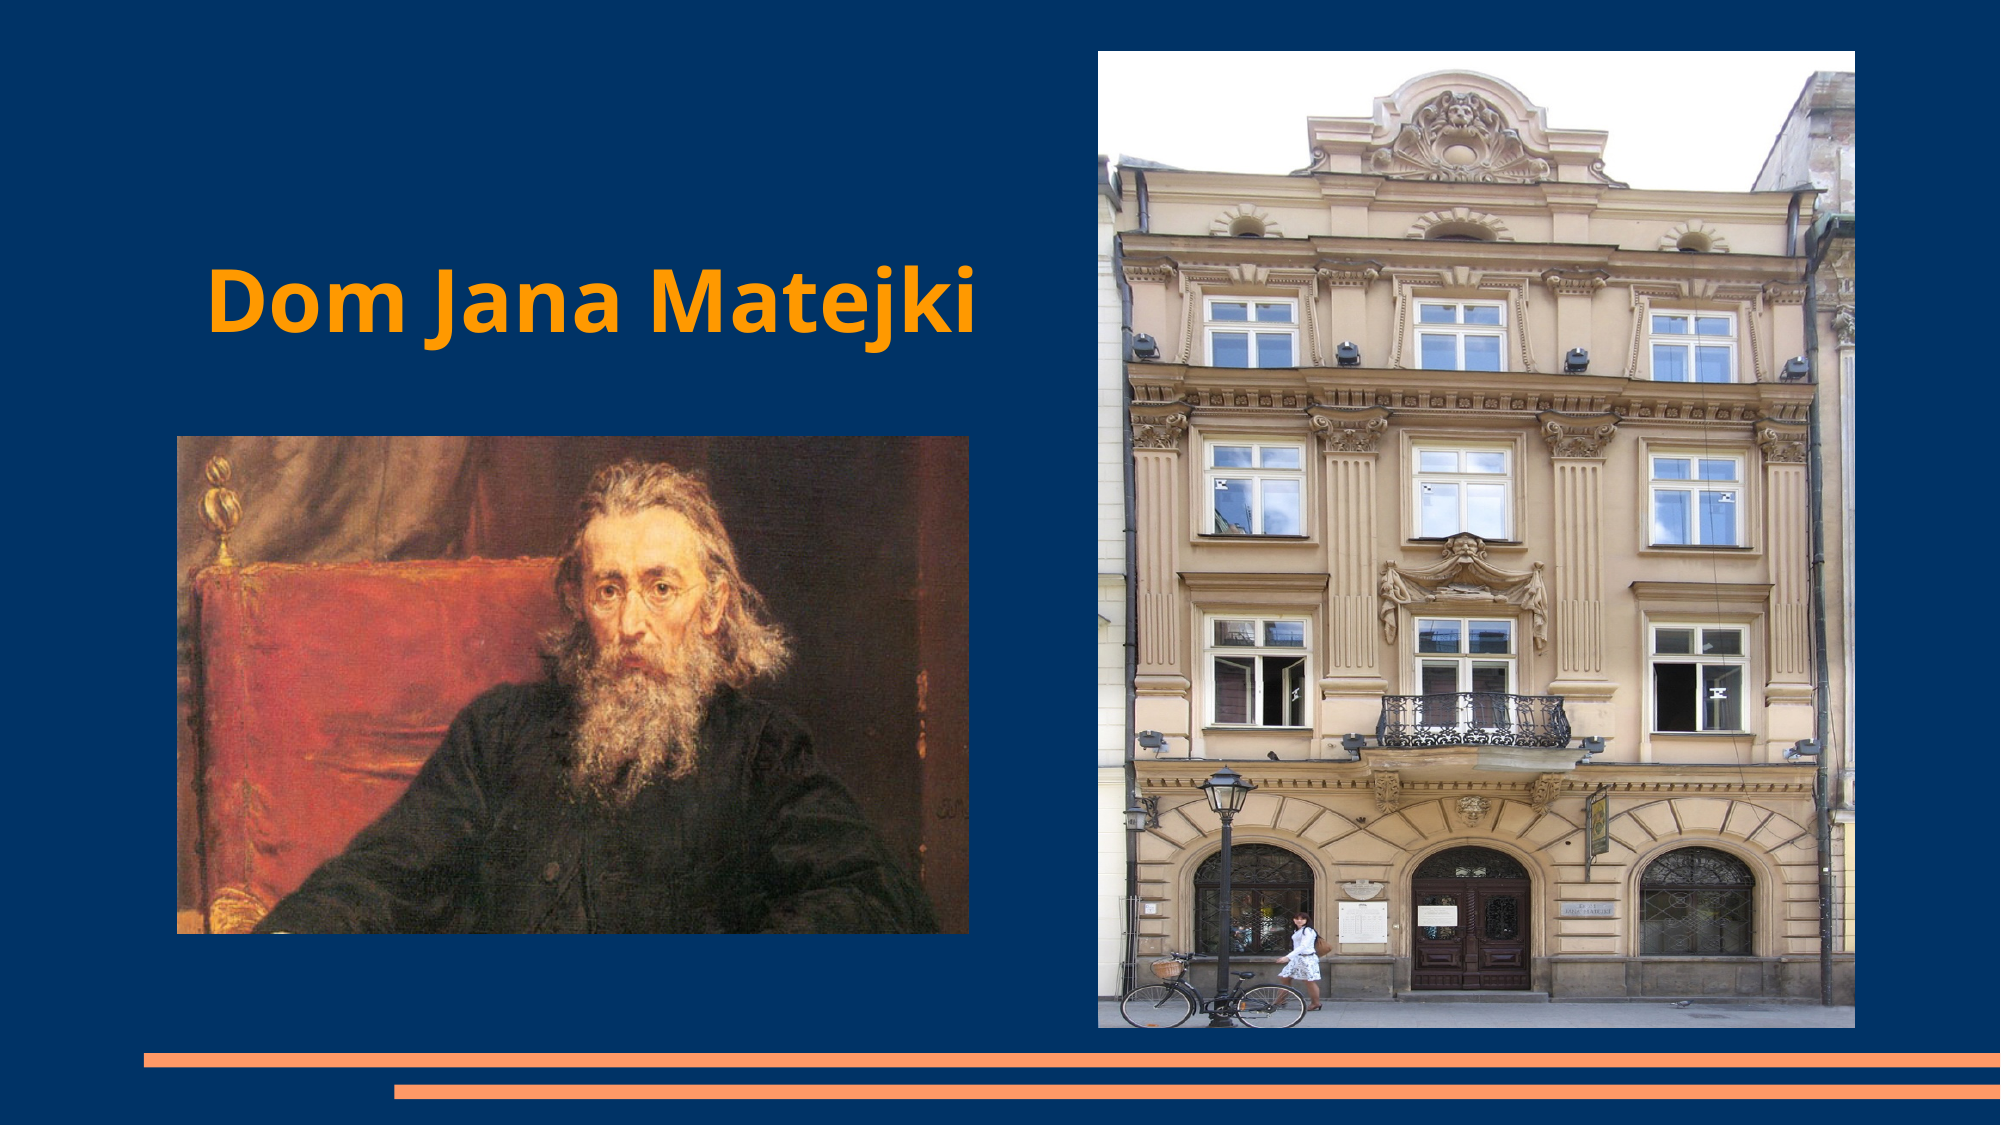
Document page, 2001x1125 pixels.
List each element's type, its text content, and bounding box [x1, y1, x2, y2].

title Dom Jana Matejki [189, 237, 1098, 784]
picture [177, 436, 969, 934]
picture [1098, 51, 1855, 1028]
